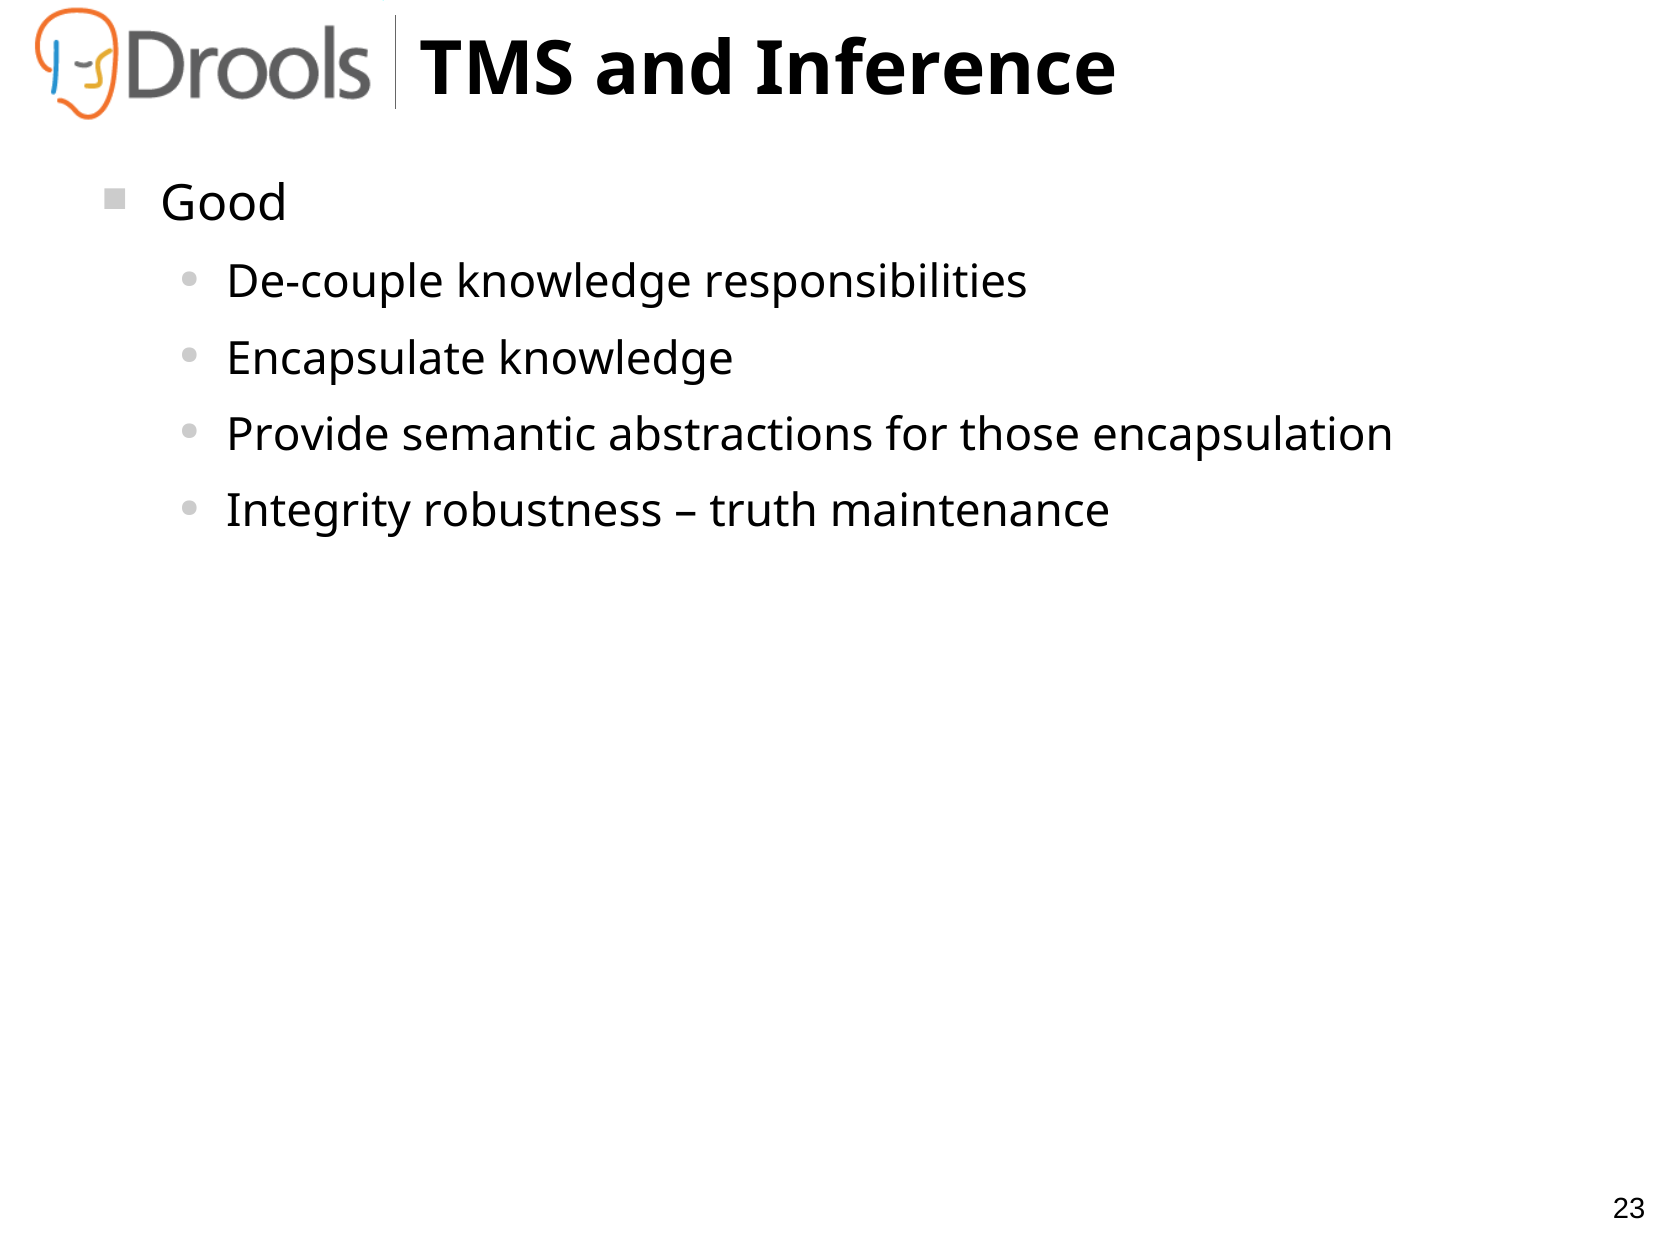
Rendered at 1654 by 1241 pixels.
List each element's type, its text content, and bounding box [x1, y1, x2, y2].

picture [29, 0, 384, 126]
title TMS and Inference [419, 12, 1630, 118]
list Good De-couple knowledge responsibilities Encapsulate knowledge Provide semantic abstractions for those encapsulation Integrity robustness – truth maintenance [104, 166, 1517, 934]
